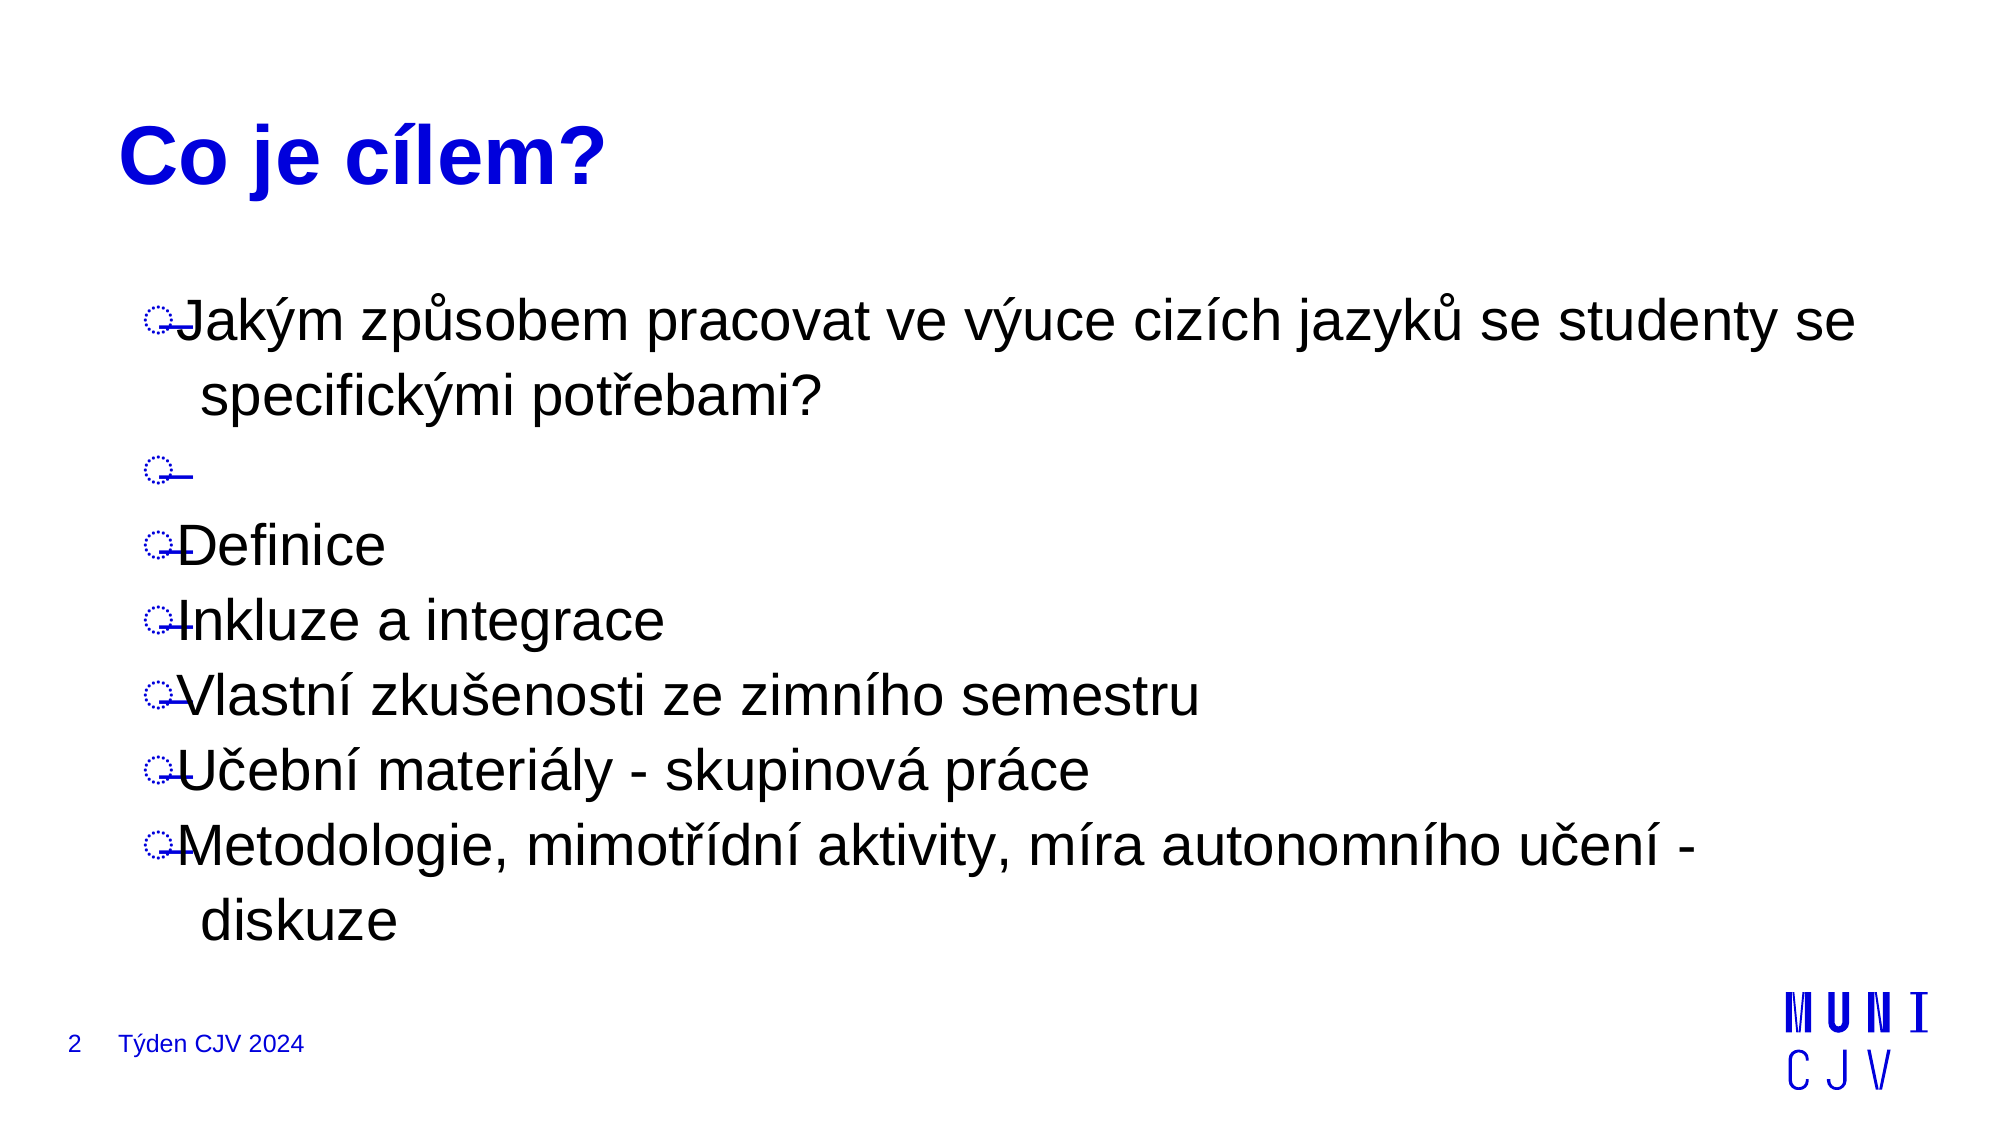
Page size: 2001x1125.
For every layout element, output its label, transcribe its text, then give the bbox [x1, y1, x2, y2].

title Co je cílem? [118, 118, 1883, 193]
slide_number ‹#› [67, 1021, 110, 1063]
list Jakým způsobem pracovat ve výuce cizích jazyků se studenty se specifickými potřebami? Definice Inkluze a integrace Vlastní zkušenosti ze zimního semestru Učební materiály - skupinová práce Metodologie, mimotřídní aktivity, míra autonomního učení - diskuze [118, 277, 1883, 957]
footer Týden CJV 2024 [118, 1021, 1418, 1063]
